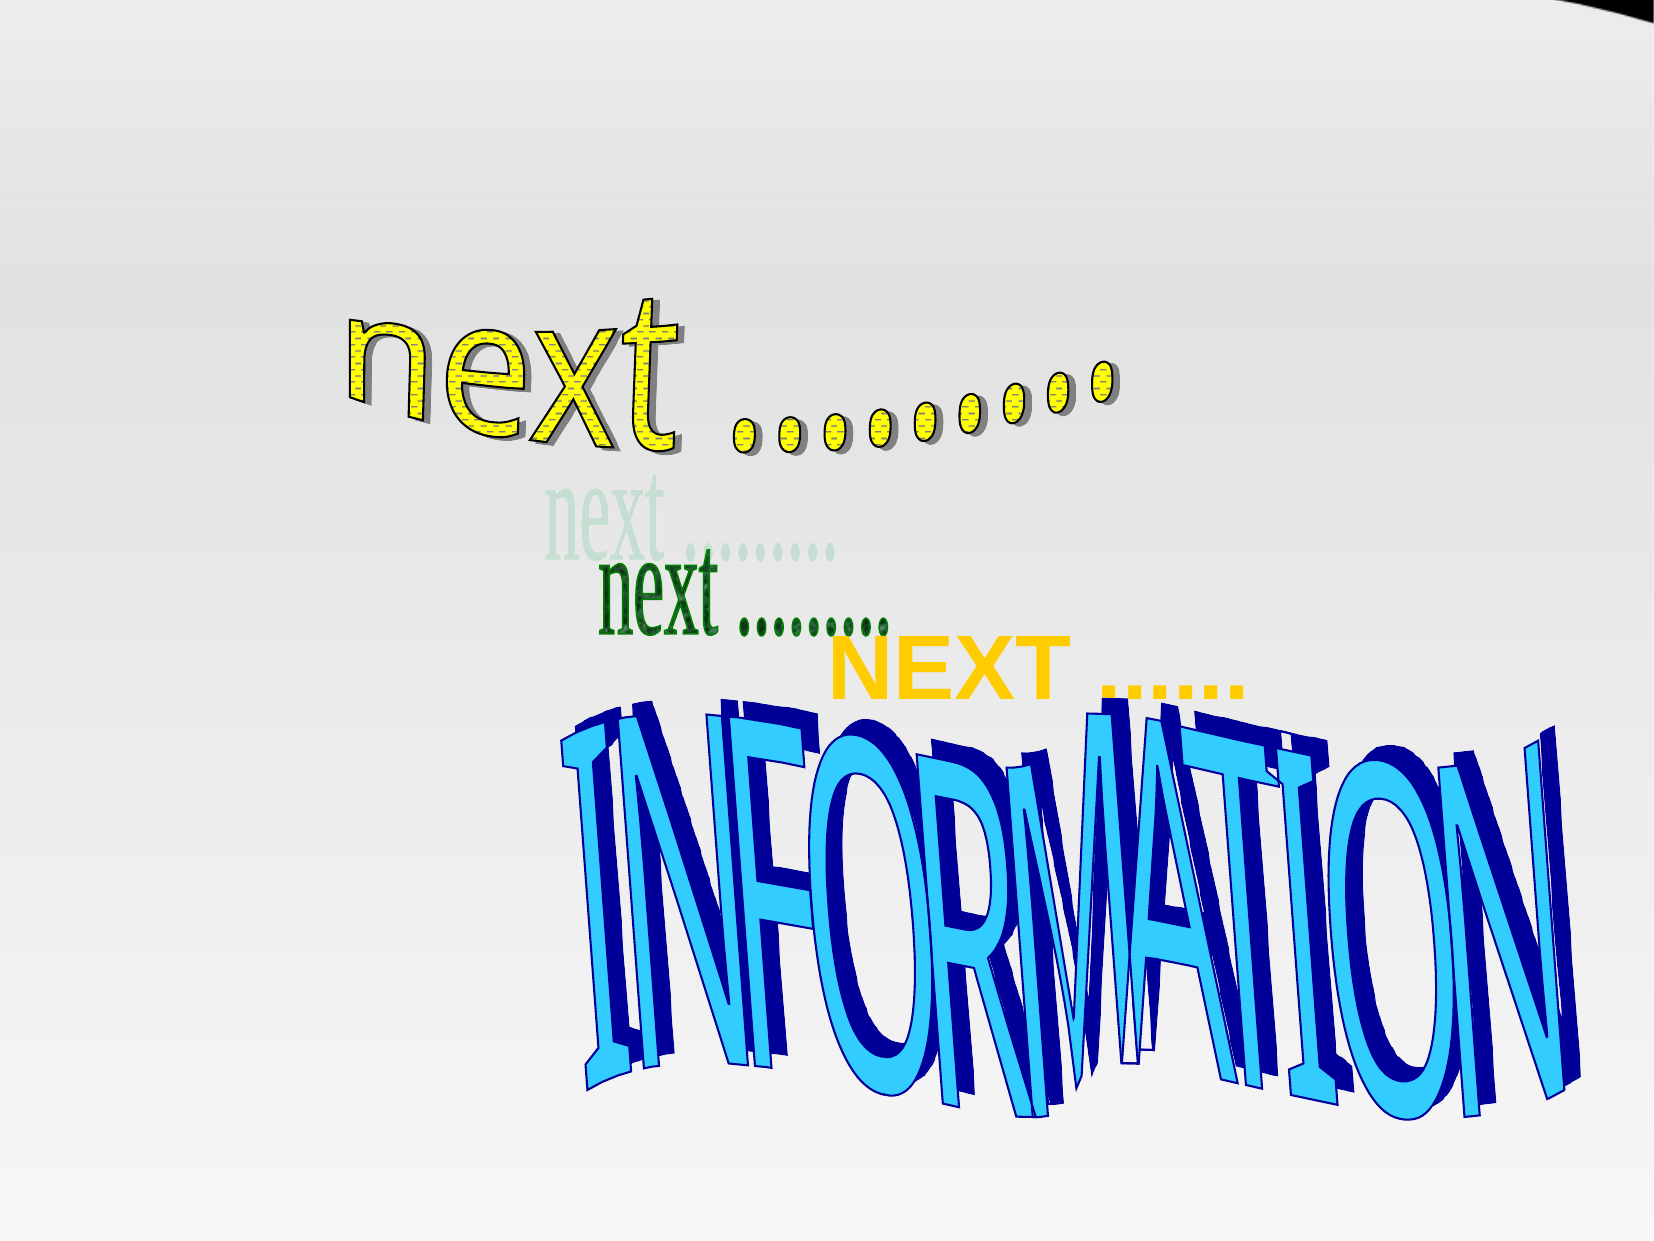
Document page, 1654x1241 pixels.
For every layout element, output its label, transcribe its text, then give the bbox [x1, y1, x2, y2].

text_box INFORMATION [617, 714, 748, 1069]
text_box next ......... [779, 417, 801, 453]
text_box next ......... [664, 565, 698, 634]
text_box INFORMATION [1328, 740, 1565, 1120]
text_box next ......... [446, 329, 525, 438]
text_box next ......... [349, 319, 425, 421]
picture [0, 0, 1654, 1241]
text_box next ......... [824, 414, 846, 451]
text_box next ......... [529, 329, 617, 448]
text_box next ......... [699, 549, 718, 636]
text_box next ......... [733, 419, 755, 453]
text_box next ......... [914, 402, 936, 441]
text_box next ......... [1003, 383, 1025, 424]
text_box NEXT ...... [812, 572, 1401, 727]
text_box INFORMATION [1179, 726, 1338, 1105]
text_box next ......... [1092, 361, 1113, 402]
text_box INFORMATION [561, 722, 632, 1090]
text_box next ......... [635, 563, 662, 636]
text_box next ......... [600, 563, 633, 634]
text_box next ......... [1047, 372, 1069, 413]
text_box next ......... [959, 394, 981, 434]
text_box INFORMATION [728, 713, 1238, 1118]
text_box next ......... [622, 298, 678, 452]
text_box next ......... [869, 409, 891, 447]
